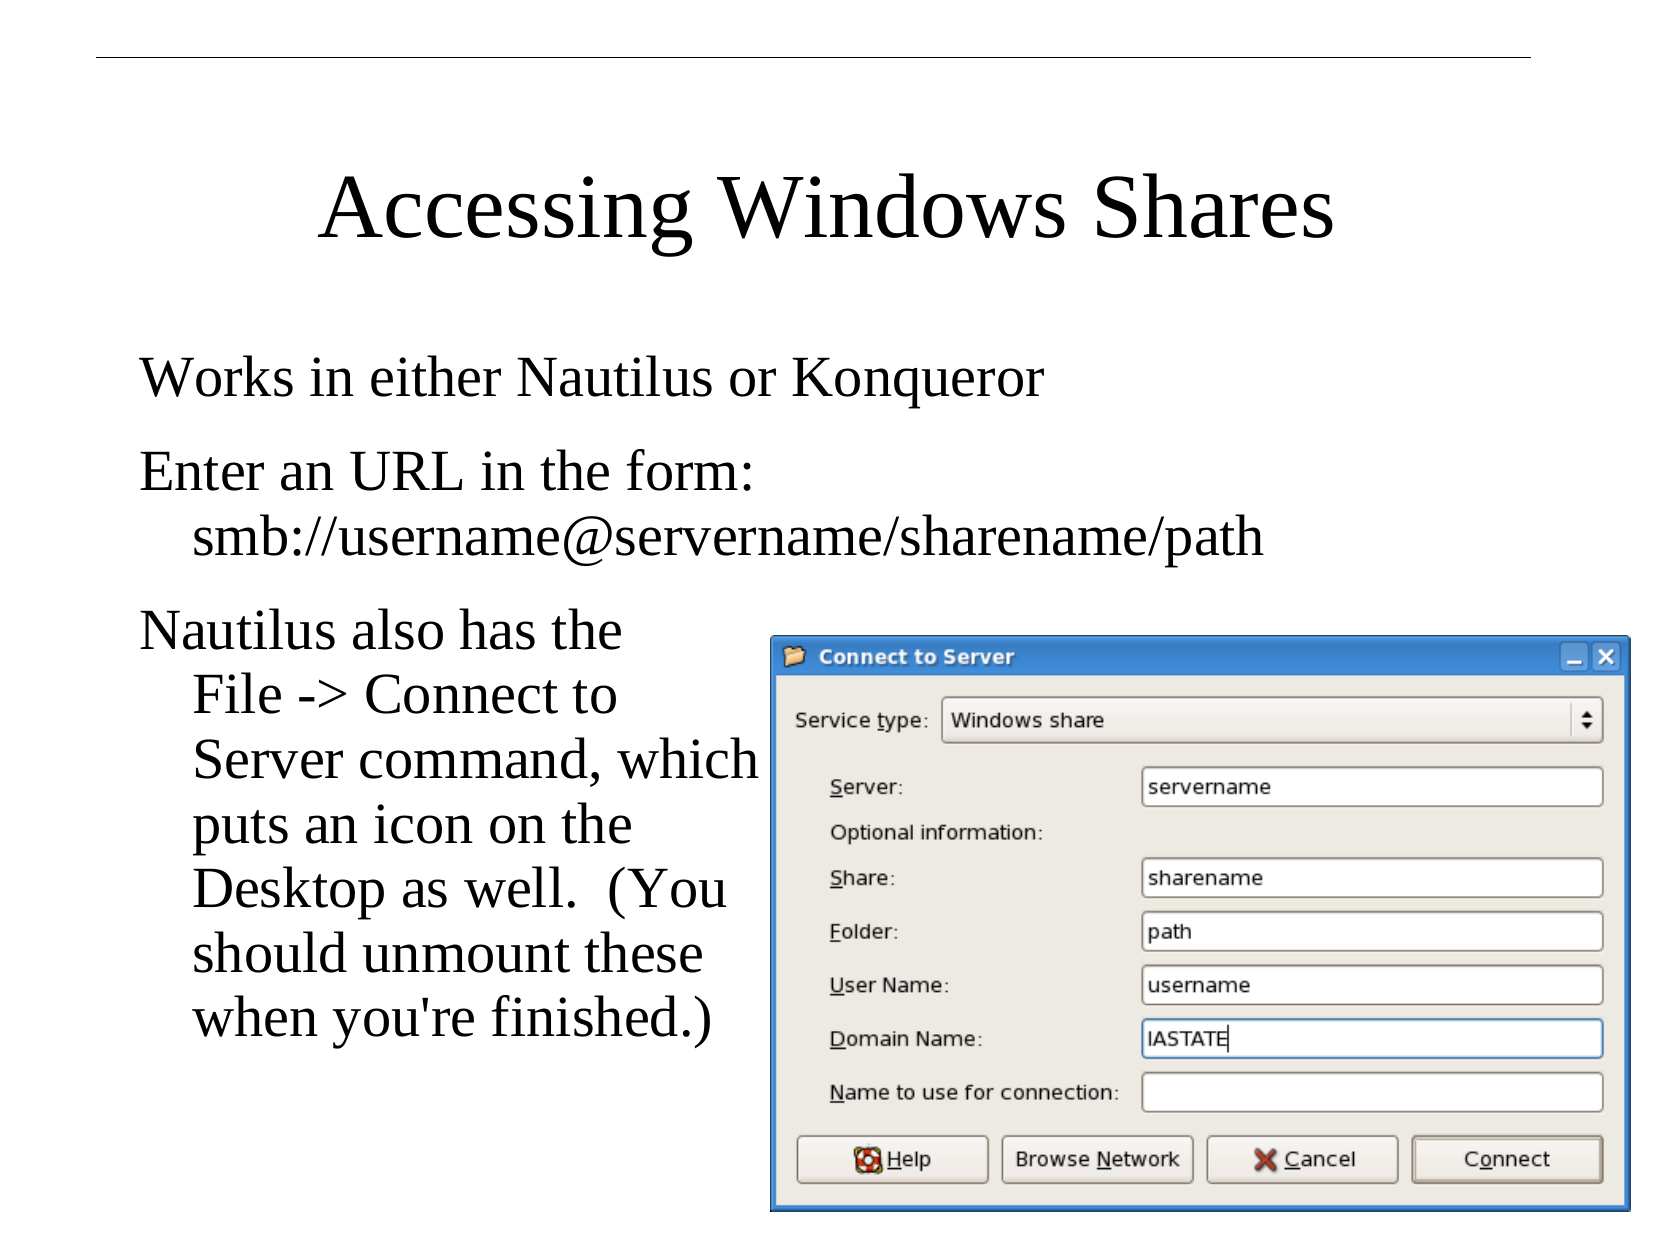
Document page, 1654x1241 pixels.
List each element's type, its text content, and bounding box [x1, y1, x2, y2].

list Works in either Nautilus or Konqueror Enter an URL in the form: smb://username@servername/sharename/path Nautilus also has the File -> Connect to Server command, which puts an icon on the Desktop as well. (You should unmount these when you're finished.) [121, 344, 1534, 1209]
title Accessing Windows Shares [121, 102, 1534, 311]
picture [770, 635, 1631, 1212]
